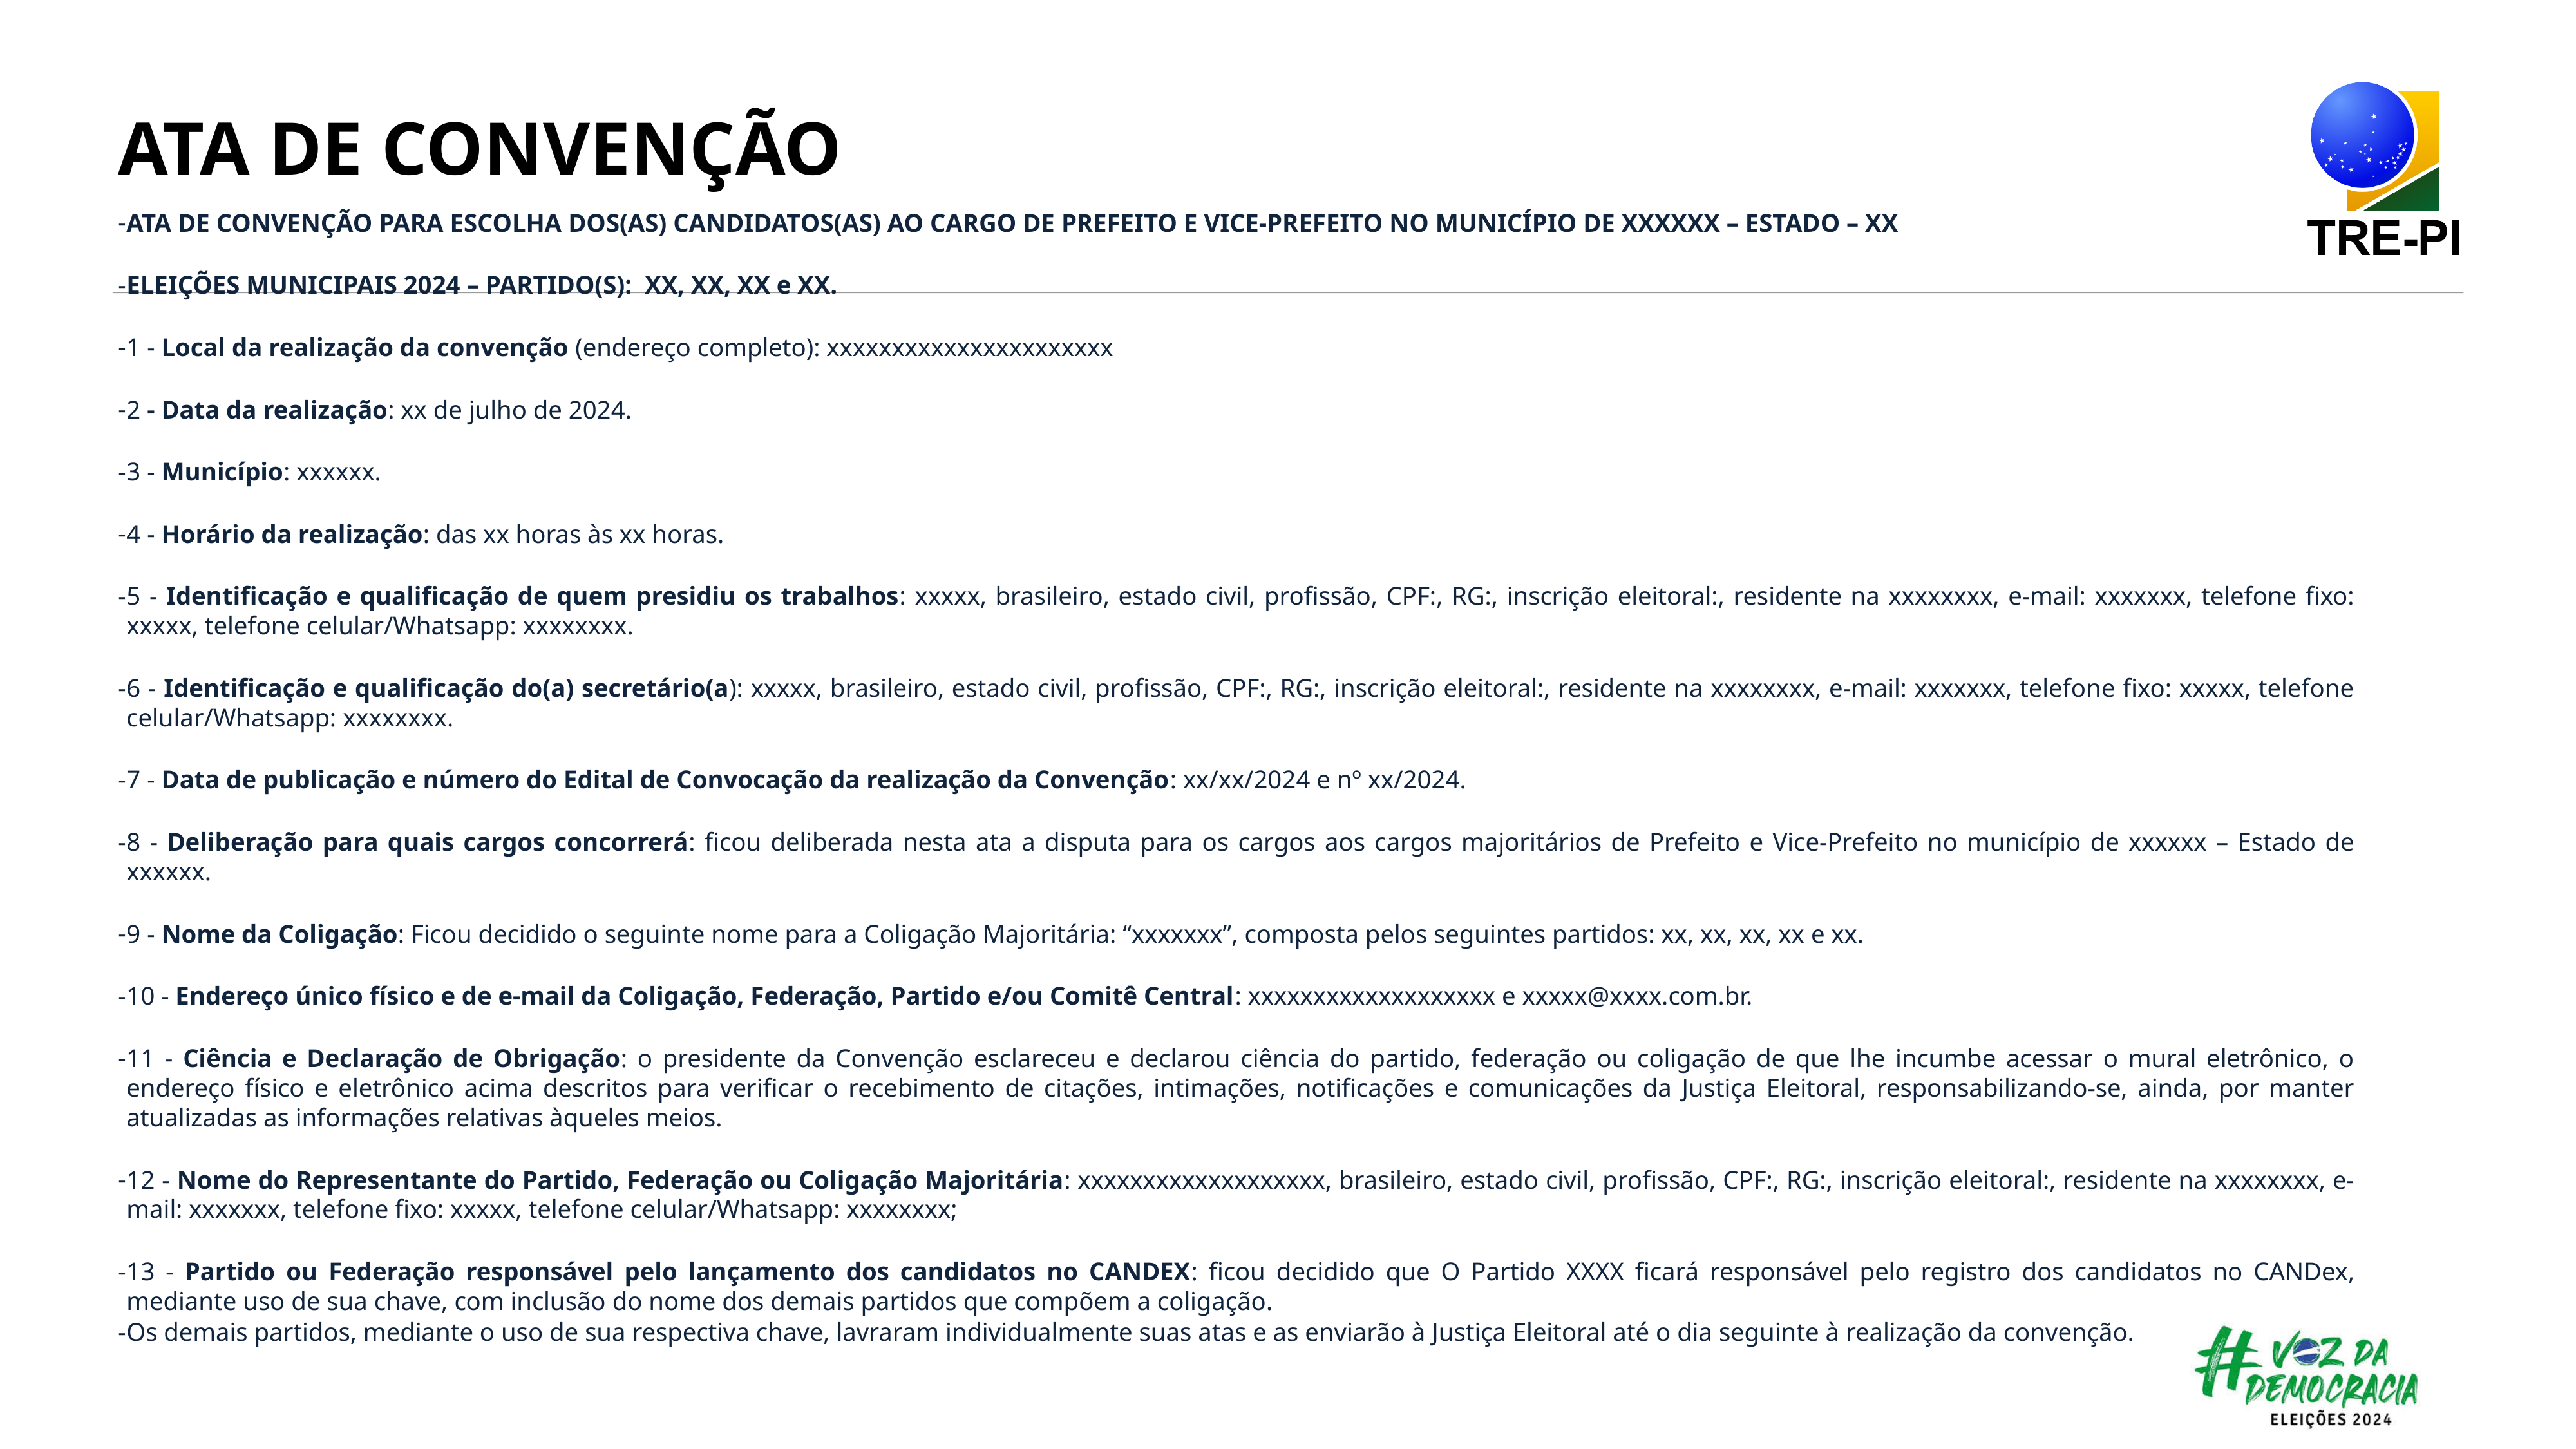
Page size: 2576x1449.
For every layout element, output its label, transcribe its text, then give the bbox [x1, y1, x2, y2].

title ATA DE CONVENÇÃO [112, 50, 2462, 195]
picture [2190, 1310, 2423, 1435]
list ATA DE CONVENÇÃO PARA ESCOLHA DOS(AS) CANDIDATOS(AS) AO CARGO DE PREFEITO E VICE-PREFEITO NO MUNICÍPIO DE XXXXXX – ESTADO – XX ELEIÇÕES MUNICIPAIS 2024 – PARTIDO(S): XX, XX, XX e XX. 1 - Local da realização da convenção (endereço completo): xxxxxxxxxxxxxxxxxxxxxx 2 - Data da realização: xx de julho de 2024. 3 - Município: xxxxxx. 4 - Horário da realização: das xx horas às xx horas. 5 - Identificação e qualificação de quem presidiu os trabalhos: xxxxx, brasileiro, estado civil, profissão, CPF:, RG:, inscrição eleitoral:, residente na xxxxxxxx, e-mail: xxxxxxx, telefone fixo: xxxxx, telefone celular/Whatsapp: xxxxxxxx. 6 - Identificação e qualificação do(a) secretário(a): xxxxx, brasileiro, estado civil, profissão, CPF:, RG:, inscrição eleitoral:, residente na xxxxxxxx, e-mail: xxxxxxx, telefone fixo: xxxxx, telefone celular/Whatsapp: xxxxxxxx. 7 - Data de publicação e número do Edital de Convocação da realização da Convenção: xx/xx/2024 e nº xx/2024. 8 - Deliberação para quais cargos concorrerá: ficou deliberada nesta ata a disputa para os cargos aos cargos majoritários de Prefeito e Vice-Prefeito no município de xxxxxx – Estado de xxxxxx. 9 - Nome da Coligação: Ficou decidido o seguinte nome para a Coligação Majoritária: “xxxxxxx”, composta pelos seguintes partidos: xx, xx, xx, xx e xx. 10 - Endereço único físico e de e-mail da Coligação, Federação, Partido e/ou Comitê Central: xxxxxxxxxxxxxxxxxxx e xxxxx@xxxx.com.br. 11 - Ciência e Declaração de Obrigação: o presidente da Convenção esclareceu e declarou ciência do partido, federação ou coligação de que lhe incumbe acessar o mural eletrônico, o endereço físico e eletrônico acima descritos para verificar o recebimento de citações, intimações, notificações e comunicações da Justiça Eleitoral, responsabilizando-se, ainda, por manter atualizadas as informações relativas àqueles meios. 12 - Nome do Representante do Partido, Federação ou Coligação Majoritária: xxxxxxxxxxxxxxxxxxx, brasileiro, estado civil, profissão, CPF:, RG:, inscrição eleitoral:, residente na xxxxxxxx, e-mail: xxxxxxx, telefone fixo: xxxxx, telefone celular/Whatsapp: xxxxxxxx; 13 - Partido ou Federação responsável pelo lançamento dos candidatos no CANDEX: ficou decidido que O Partido XXXX ficará responsável pelo registro dos candidatos no CANDex, mediante uso de sua chave, com inclusão do nome dos demais partidos que compõem a coligação. Os demais partidos, mediante o uso de sua respectiva chave, lavraram individualmente suas atas e as enviarão à Justiça Eleitoral até o dia seguinte à realização da convenção. [112, 194, 2361, 1367]
picture [2306, 82, 2459, 255]
